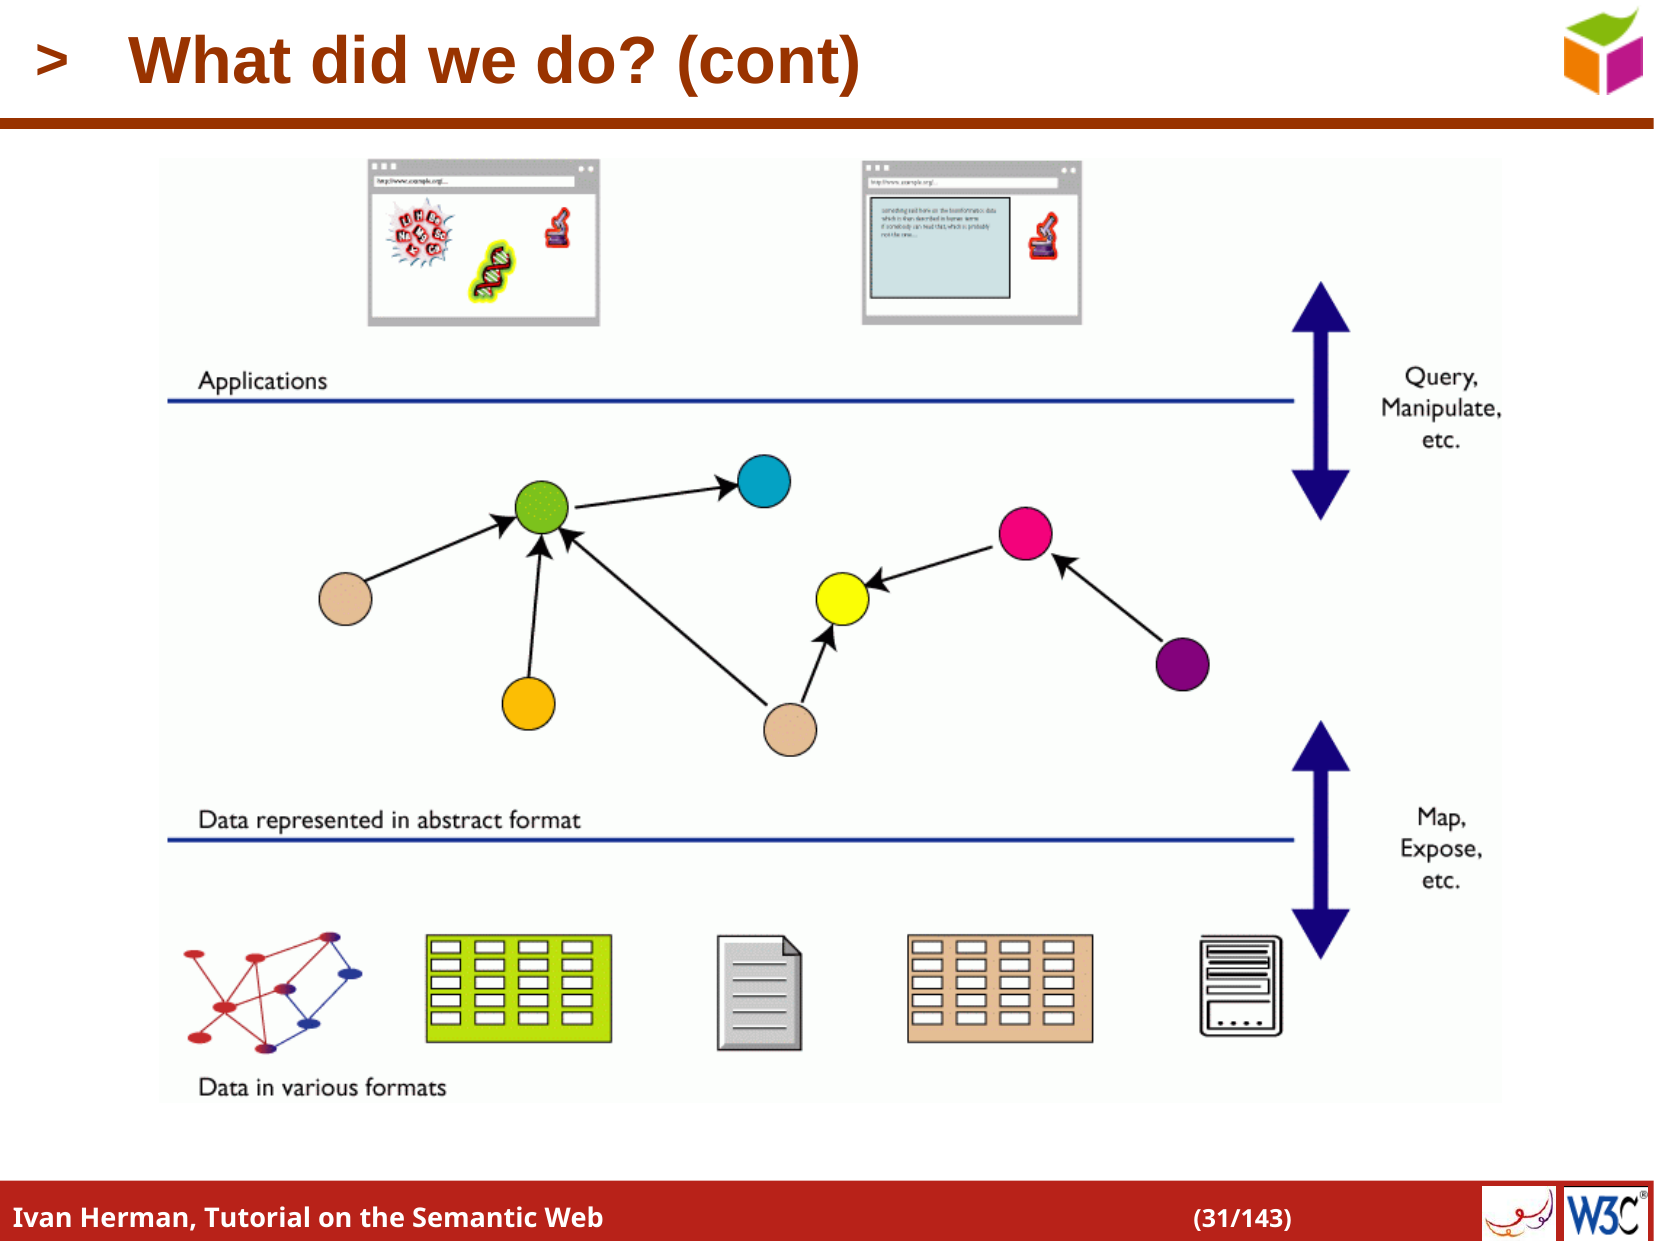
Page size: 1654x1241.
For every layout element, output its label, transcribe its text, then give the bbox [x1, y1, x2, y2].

picture [1564, 5, 1643, 95]
picture [1564, 1186, 1648, 1241]
title What did we do? (cont) [93, 0, 1493, 119]
picture [159, 158, 1502, 1103]
picture [1482, 1186, 1556, 1241]
